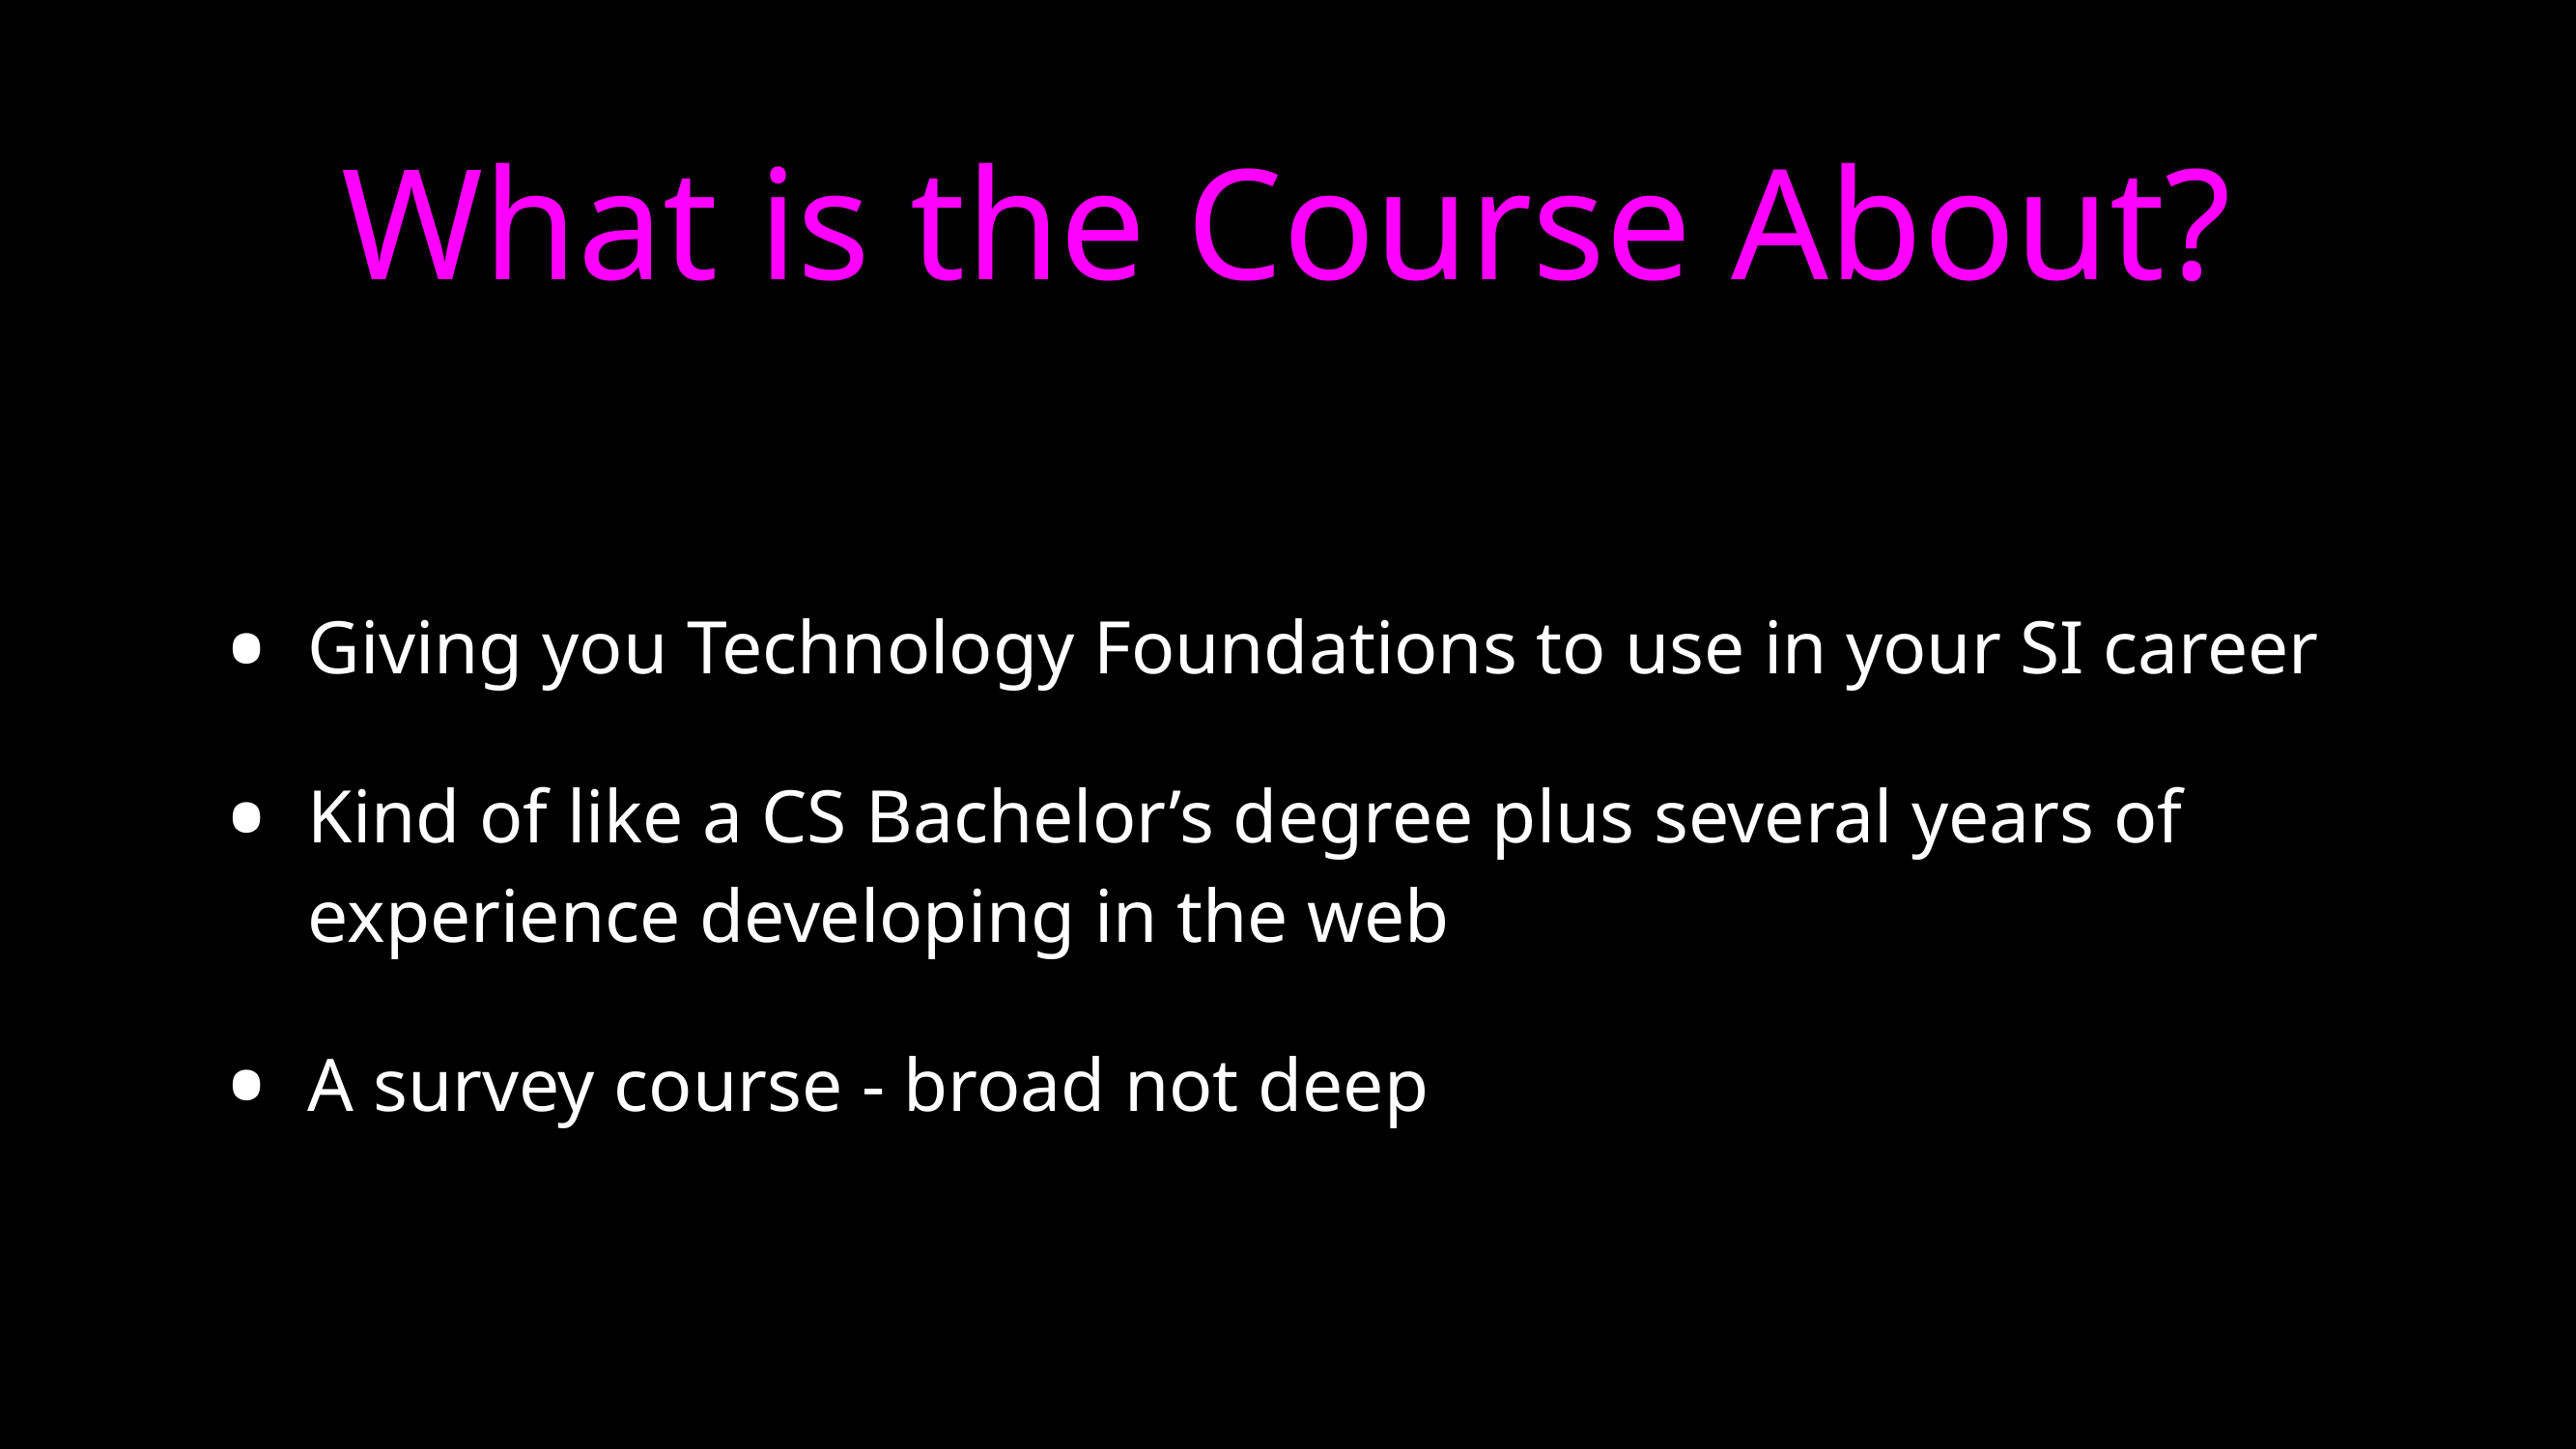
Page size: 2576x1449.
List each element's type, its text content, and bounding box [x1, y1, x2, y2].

list Giving you Technology Foundations to use in your SI career Kind of like a CS Bachelor’s degree plus several years of experience developing in the web A survey course - broad not deep [183, 412, 2392, 1317]
title What is the Course About? [183, 38, 2392, 403]
